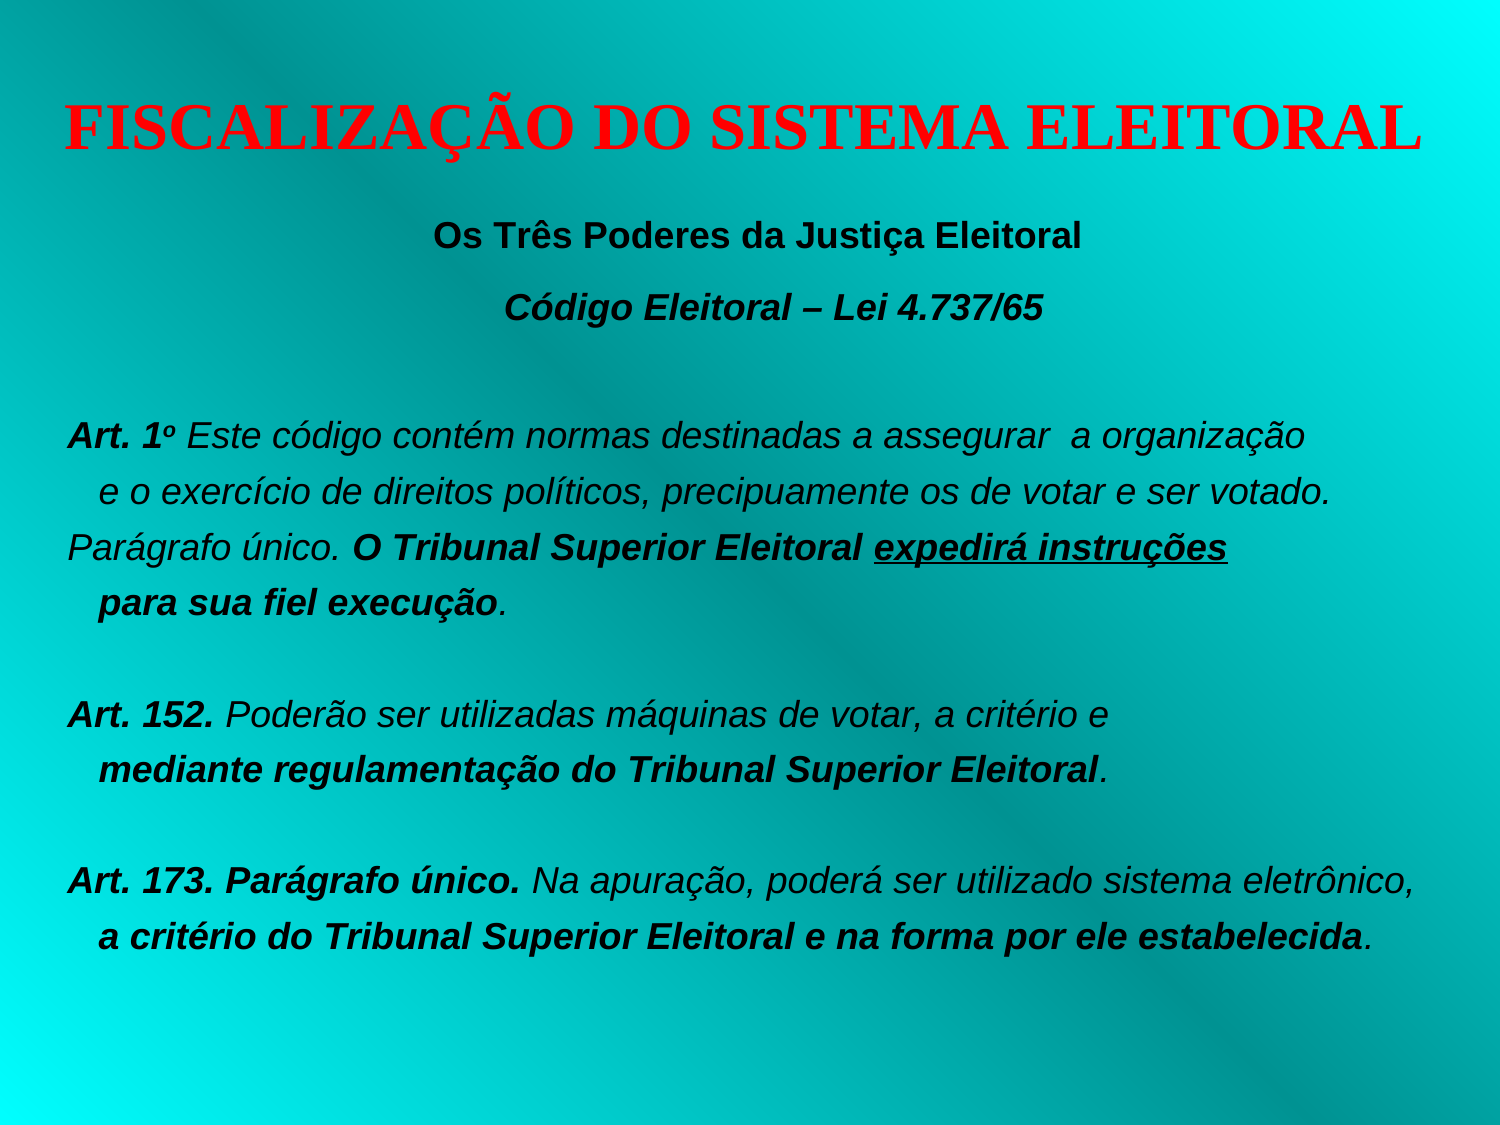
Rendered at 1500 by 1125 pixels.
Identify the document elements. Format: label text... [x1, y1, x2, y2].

text_box Os Três Poderes da Justiça Eleitoral Código Eleitoral – Lei 4.737/65 Art. 1o Este código contém normas destinadas a assegurar a organização e o exercício de direitos políticos, precipuamente os de votar e ser votado. Parágrafo único. O Tribunal Superior Eleitoral expedirá instruções para sua fiel execução. Art. 152. Poderão ser utilizadas máquinas de votar, a critério e mediante regulamentação do Tribunal Superior Eleitoral. Art. 173. Parágrafo único. Na apuração, poderá ser utilizado sistema eletrônico, a critério do Tribunal Superior Eleitoral e na forma por ele estabelecida. [21, 203, 1447, 1064]
